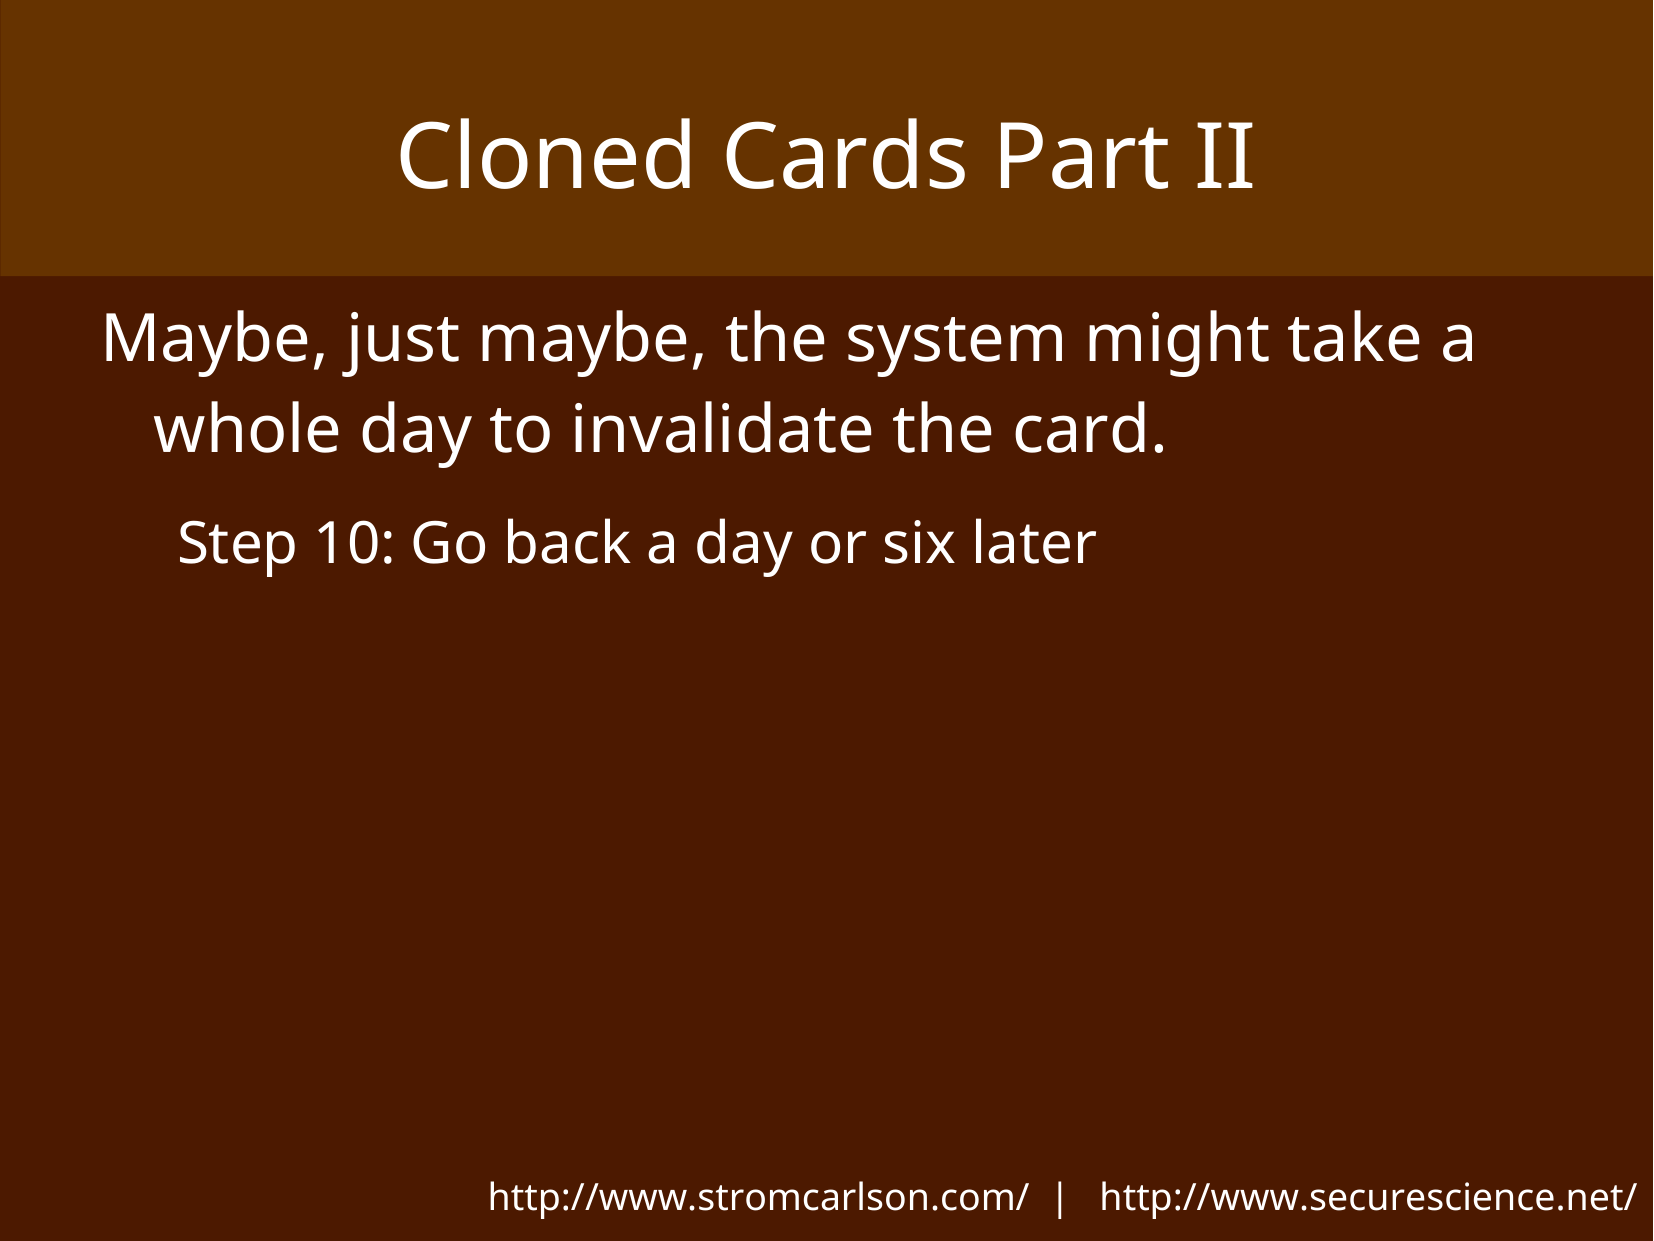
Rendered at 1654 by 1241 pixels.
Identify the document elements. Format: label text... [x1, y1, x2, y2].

title Cloned Cards Part II [82, 49, 1571, 257]
list Maybe, just maybe, the system might take a whole day to invalidate the card. Step 10: Go back a day or six later [82, 290, 1571, 1109]
